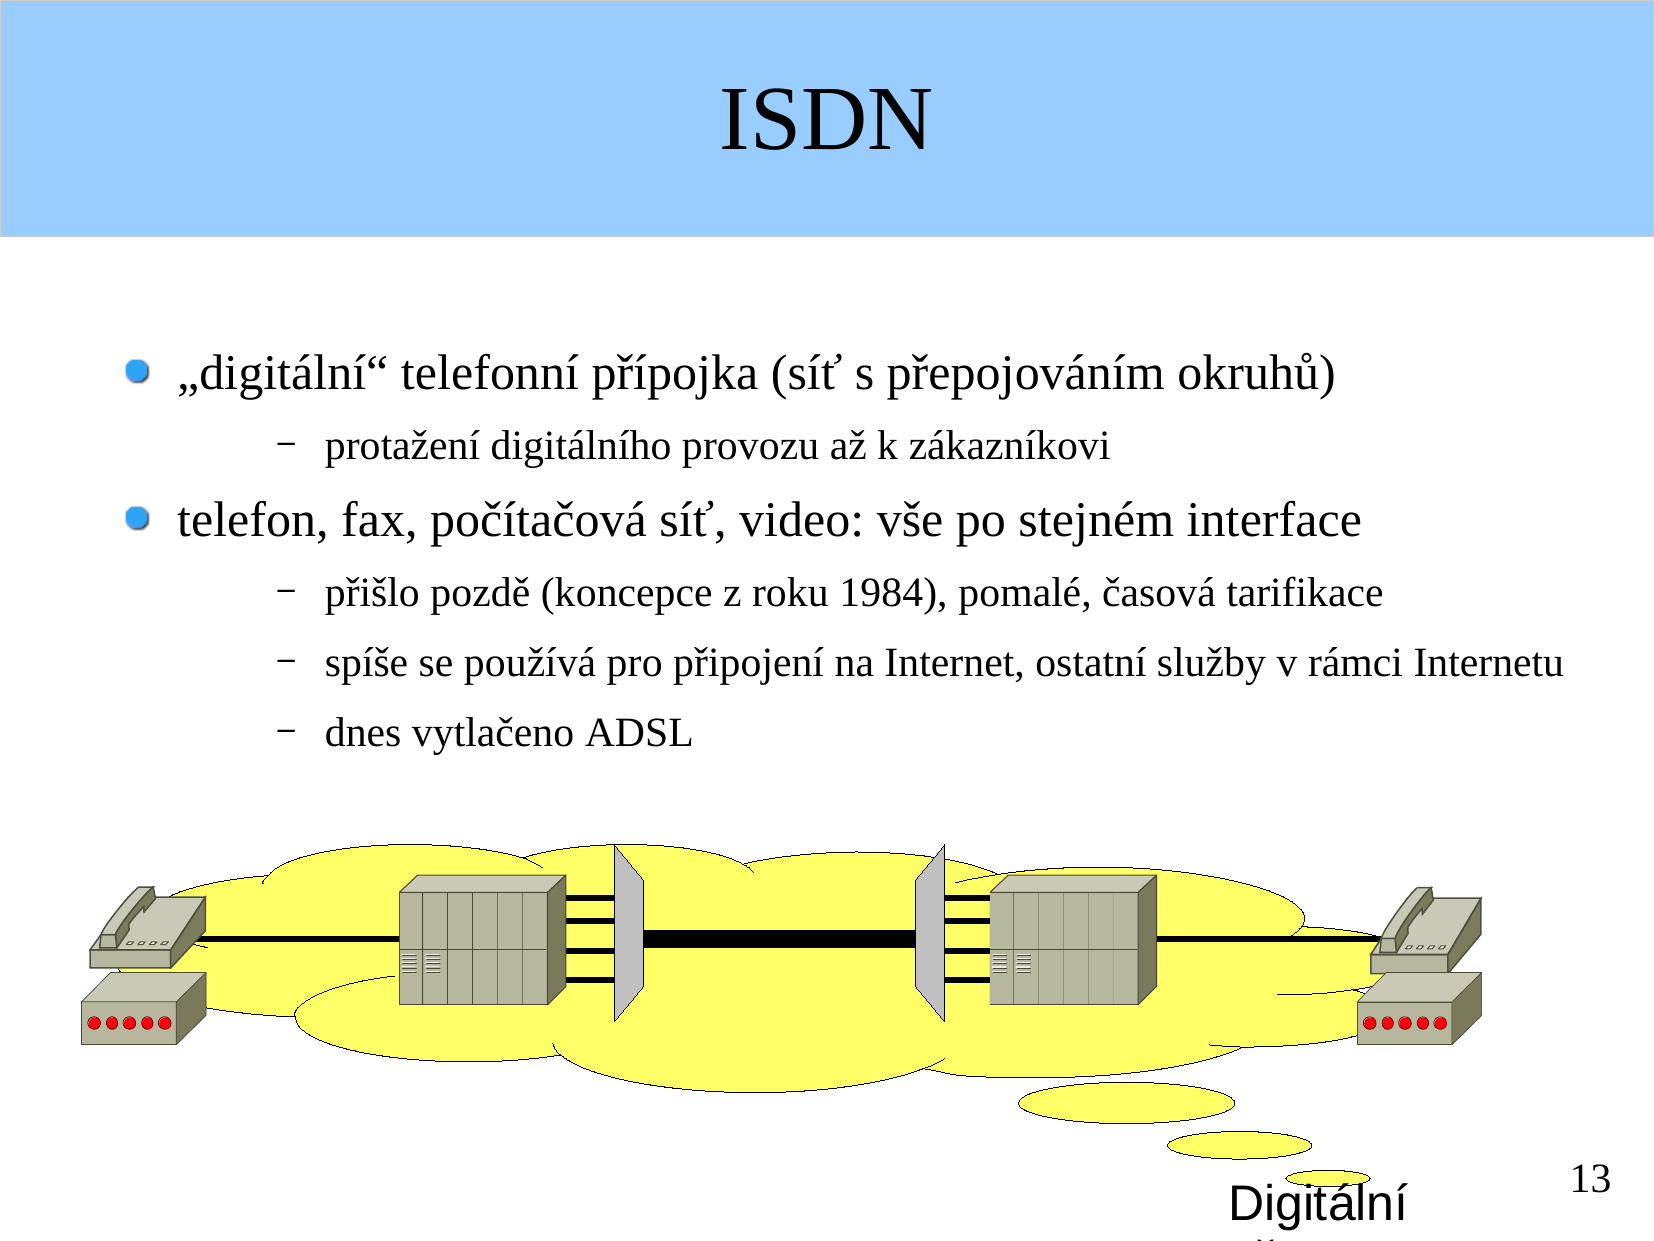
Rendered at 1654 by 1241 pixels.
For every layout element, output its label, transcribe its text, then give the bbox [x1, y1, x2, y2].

title ISDN [0, 0, 1654, 237]
text_box [118, 844, 1369, 1093]
text_box [1000, 867, 1369, 936]
picture [989, 874, 1158, 1006]
text_box [1167, 1131, 1312, 1160]
picture [80, 972, 207, 1046]
text_box [1290, 1170, 1367, 1175]
text_box [1018, 1082, 1235, 1124]
list „digitální“ telefonní přípojka (síť s přepojováním okruhů) protažení digitálního provozu až k zákazníkovi telefon, fax, počítačová síť, video: vše po stejném interface přišlo pozdě (koncepce z roku 1984), pomalé, časová tarifikace spíše se používá pro připojení na Internet, ostatní služby v rámci Internetu dnes vytlačeno ADSL [88, 344, 1595, 1123]
picture [1356, 886, 1483, 1046]
picture [88, 885, 207, 969]
picture [399, 874, 567, 1006]
text_box Digitální přenos [1228, 1175, 1513, 1241]
